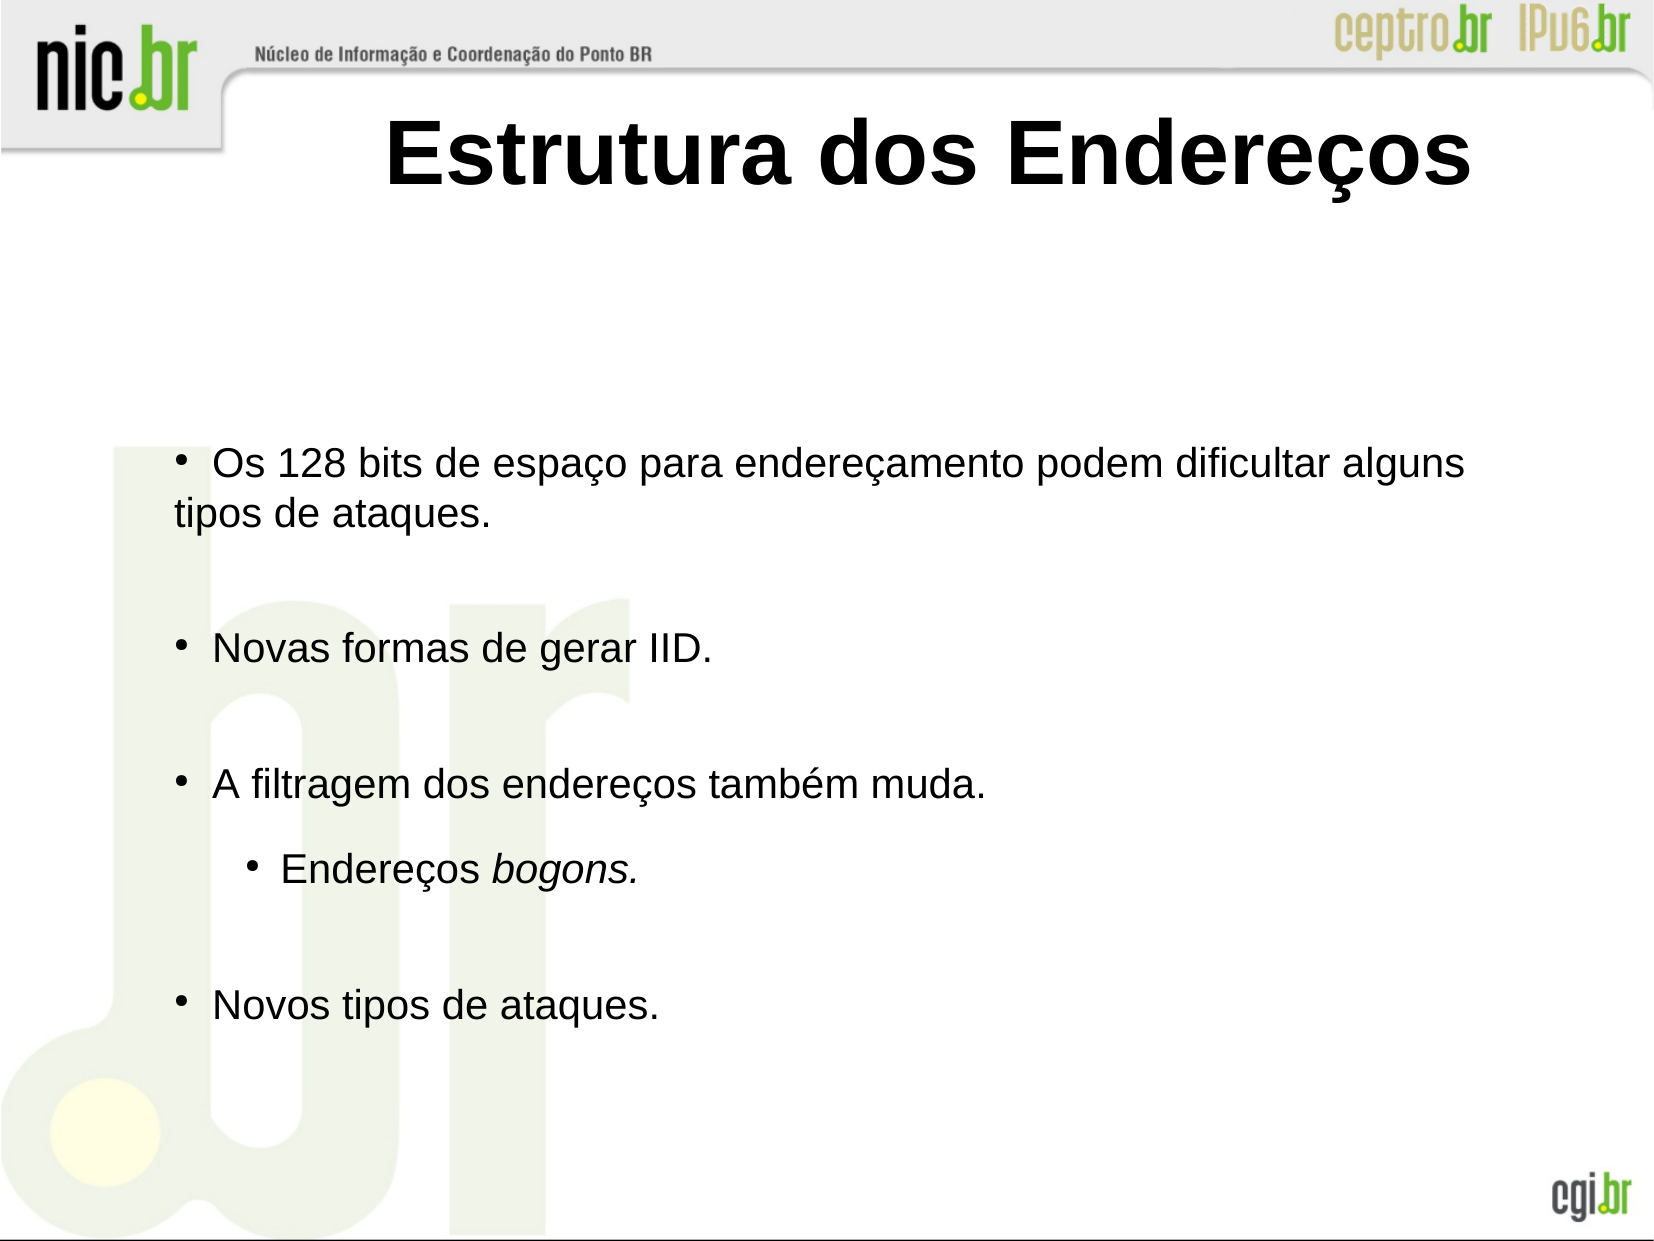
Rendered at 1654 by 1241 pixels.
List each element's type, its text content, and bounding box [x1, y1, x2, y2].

picture [0, 0, 1654, 1241]
text_box Os 128 bits de espaço para endereçamento podem dificultar alguns tipos de ataques. Novas formas de gerar IID. A filtragem dos endereços também muda. Endereços bogons. Novos tipos de ataques. [159, 428, 1495, 978]
text_box Estrutura dos Endereços [206, 85, 1654, 204]
